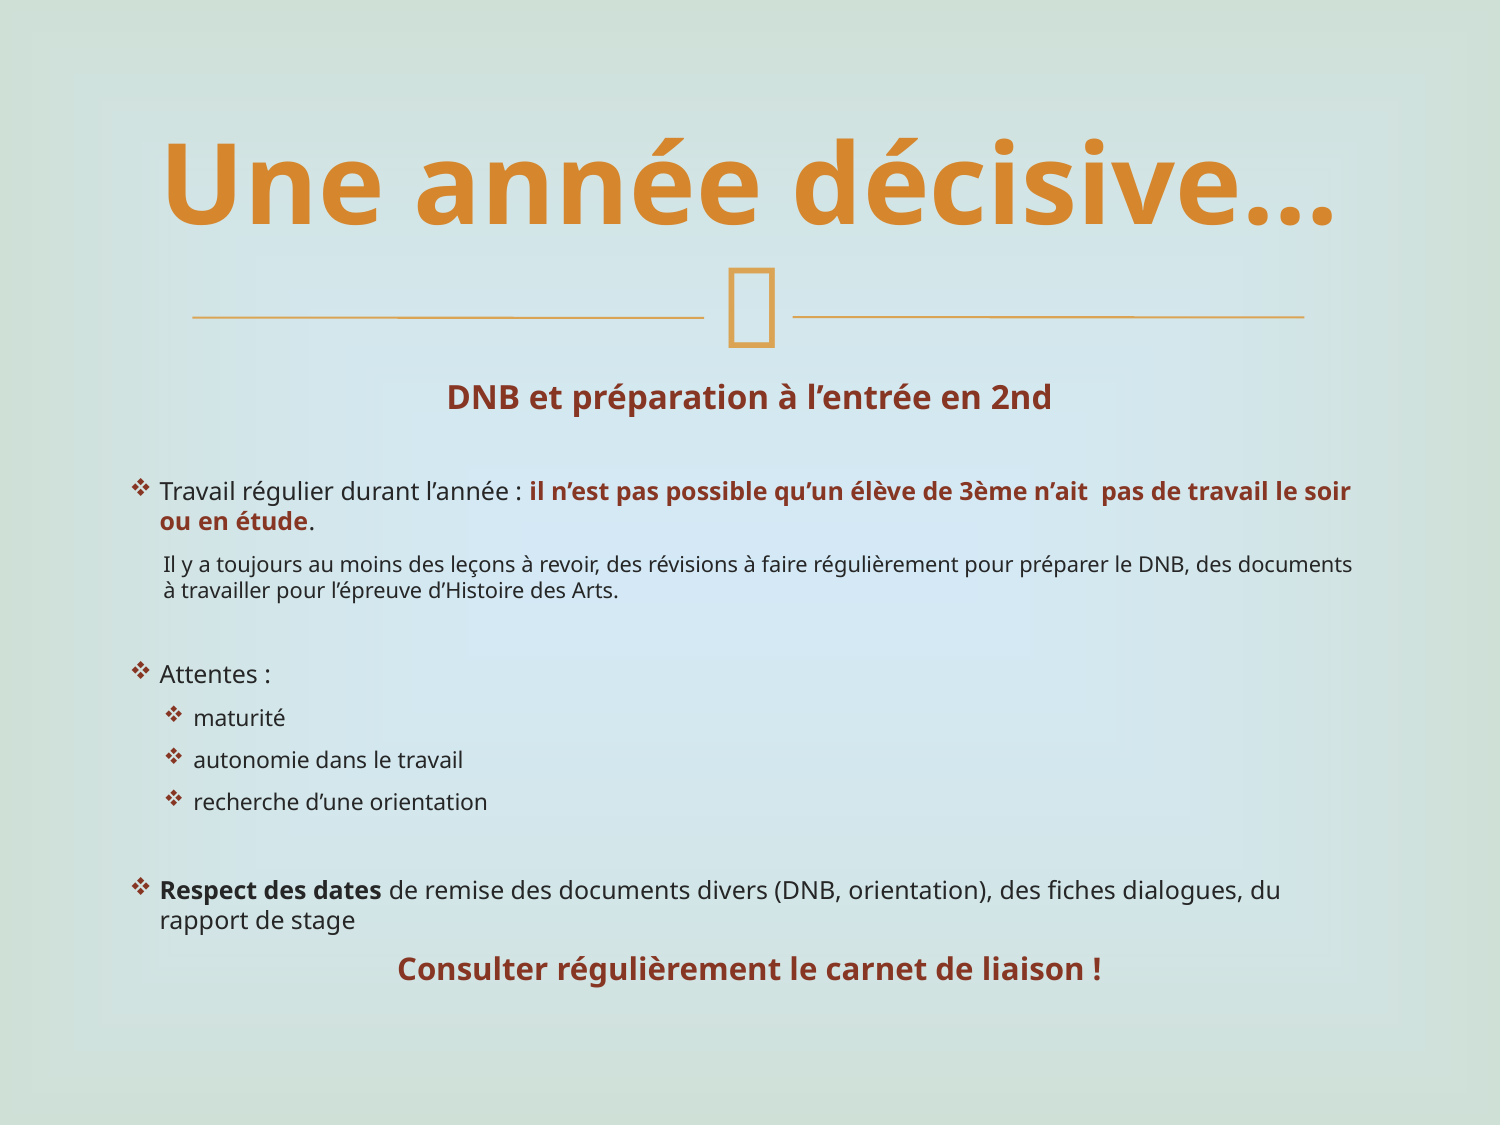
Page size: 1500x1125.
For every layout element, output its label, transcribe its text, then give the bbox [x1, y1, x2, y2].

list DNB et préparation à l’entrée en 2nd Travail régulier durant l’année : il n’est pas possible qu’un élève de 3ème n’ait pas de travail le soir ou en étude. Il y a toujours au moins des leçons à revoir, des révisions à faire régulièrement pour préparer le DNB, des documents à travailler pour l’épreuve d’Histoire des Arts. Attentes : maturité autonomie dans le travail recherche d’une orientation Respect des dates de remise des documents divers (DNB, orientation), des fiches dialogues, du rapport de stage Consulter régulièrement le carnet de liaison ! [114, 368, 1386, 1005]
title Une année décisive… [112, 93, 1386, 267]
